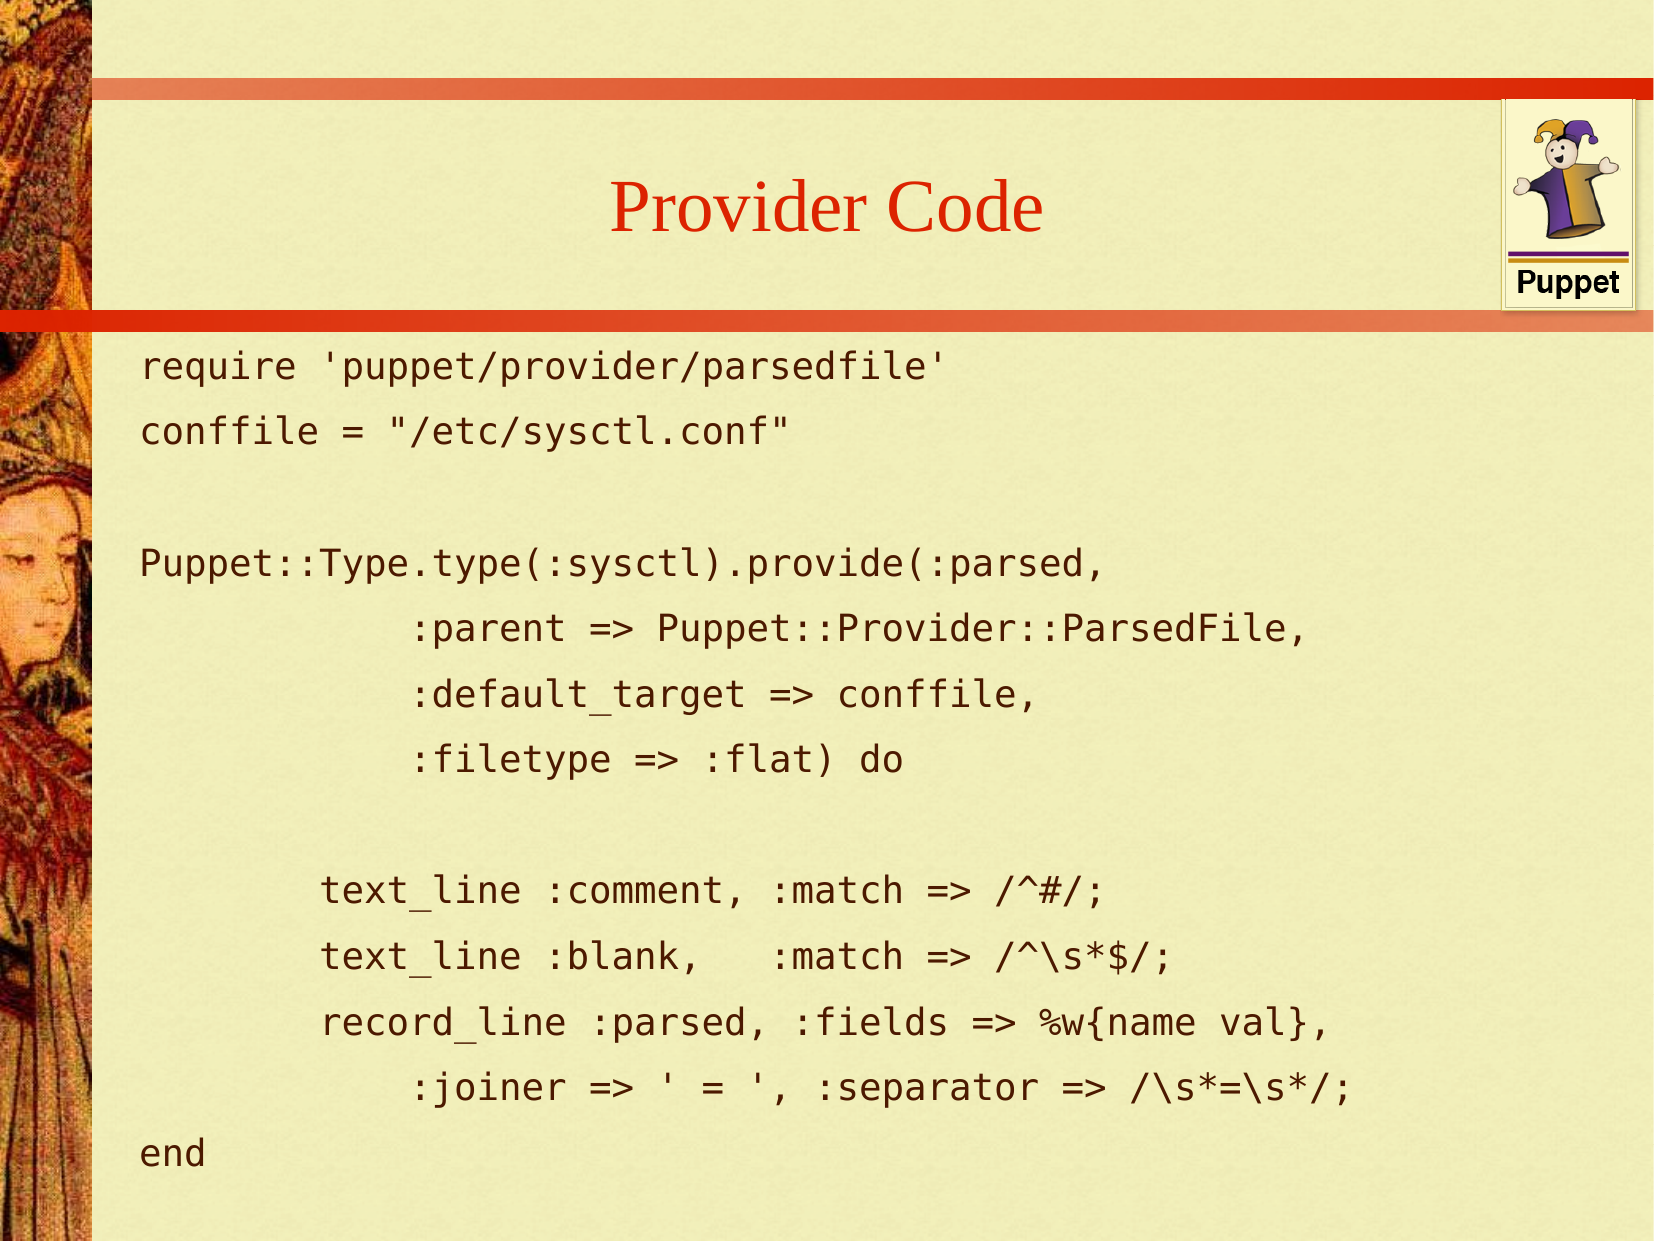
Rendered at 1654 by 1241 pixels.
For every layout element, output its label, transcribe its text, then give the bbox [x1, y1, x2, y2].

picture [0, 0, 1654, 1241]
title Provider Code [121, 102, 1534, 311]
list require 'puppet/provider/parsedfile' conffile = "/etc/sysctl.conf" Puppet::Type.type(:sysctl).provide(:parsed, :parent => Puppet::Provider::ParsedFile, :default_target => conffile, :filetype => :flat) do text_line :comment, :match => /^#/; text_line :blank, :match => /^\s*$/; record_line :parsed, :fields => %w{name val}, :joiner => ' = ', :separator => /\s*=\s*/; end [121, 344, 1534, 1175]
